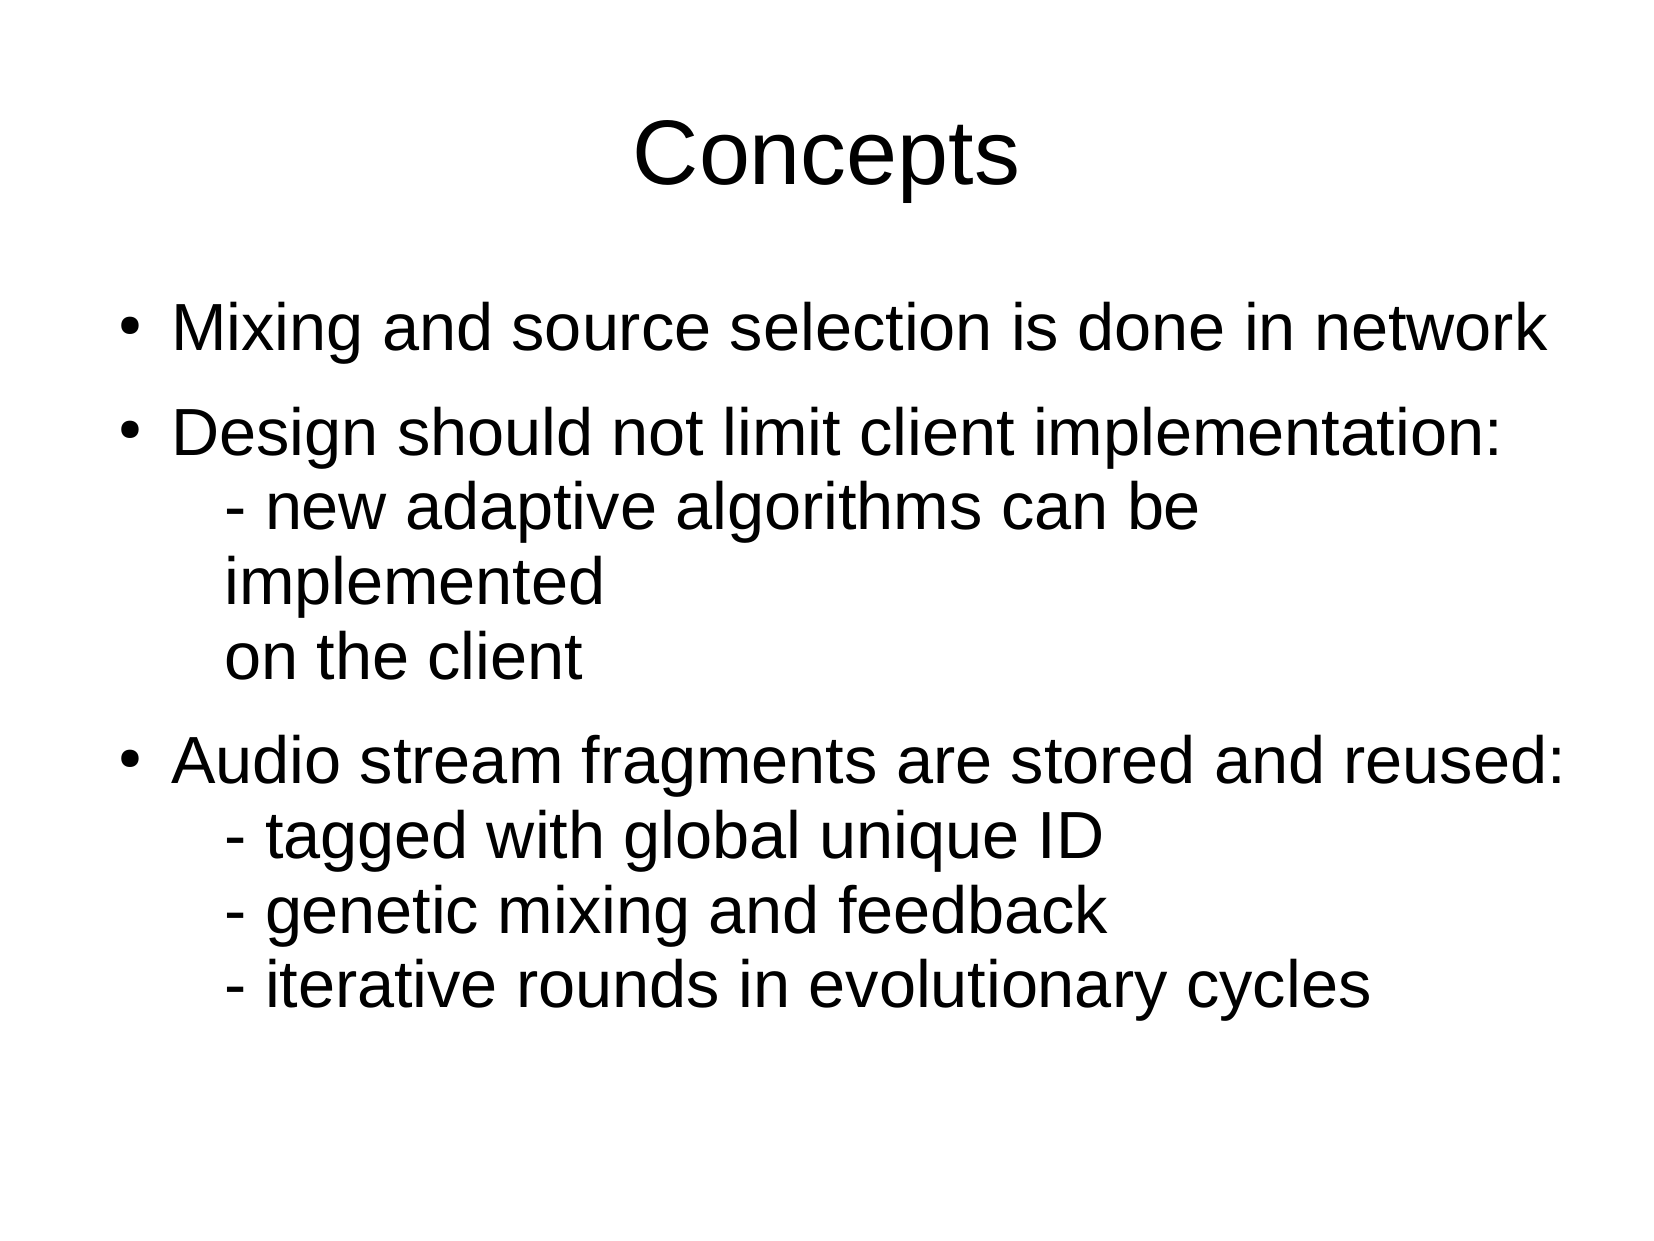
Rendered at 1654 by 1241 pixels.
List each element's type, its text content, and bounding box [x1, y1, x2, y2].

title Concepts [82, 49, 1571, 257]
list Mixing and source selection is done in network Design should not limit client implementation: - new adaptive algorithms can be implemented on the client Audio stream fragments are stored and reused: - tagged with global unique ID - genetic mixing and feedback - iterative rounds in evolutionary cycles [82, 290, 1571, 1109]
